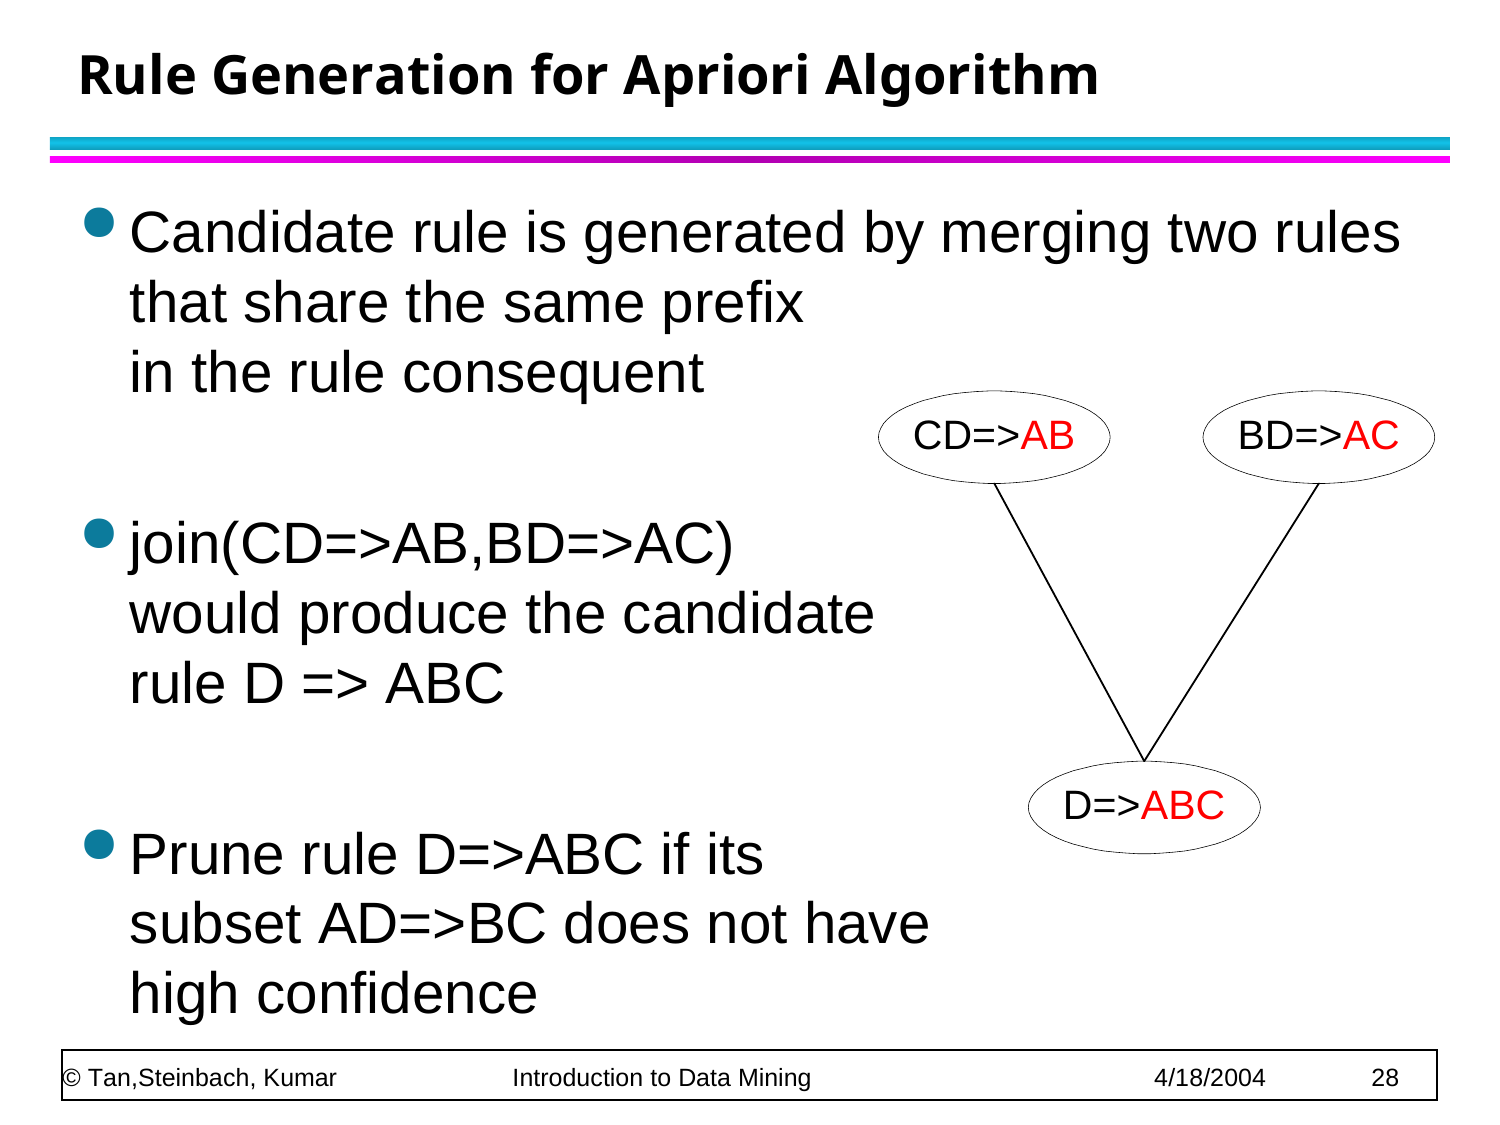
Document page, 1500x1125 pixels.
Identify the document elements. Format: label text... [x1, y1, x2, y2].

chart [875, 387, 1438, 858]
list Candidate rule is generated by merging two rules that share the same prefix in the rule consequent join(CD=>AB,BD=>AC) would produce the candidate rule D => ABC Prune rule D=>ABC if its subset AD=>BC does not have high confidence [67, 187, 1432, 1038]
title Rule Generation for Apriori Algorithm [62, 22, 1421, 113]
